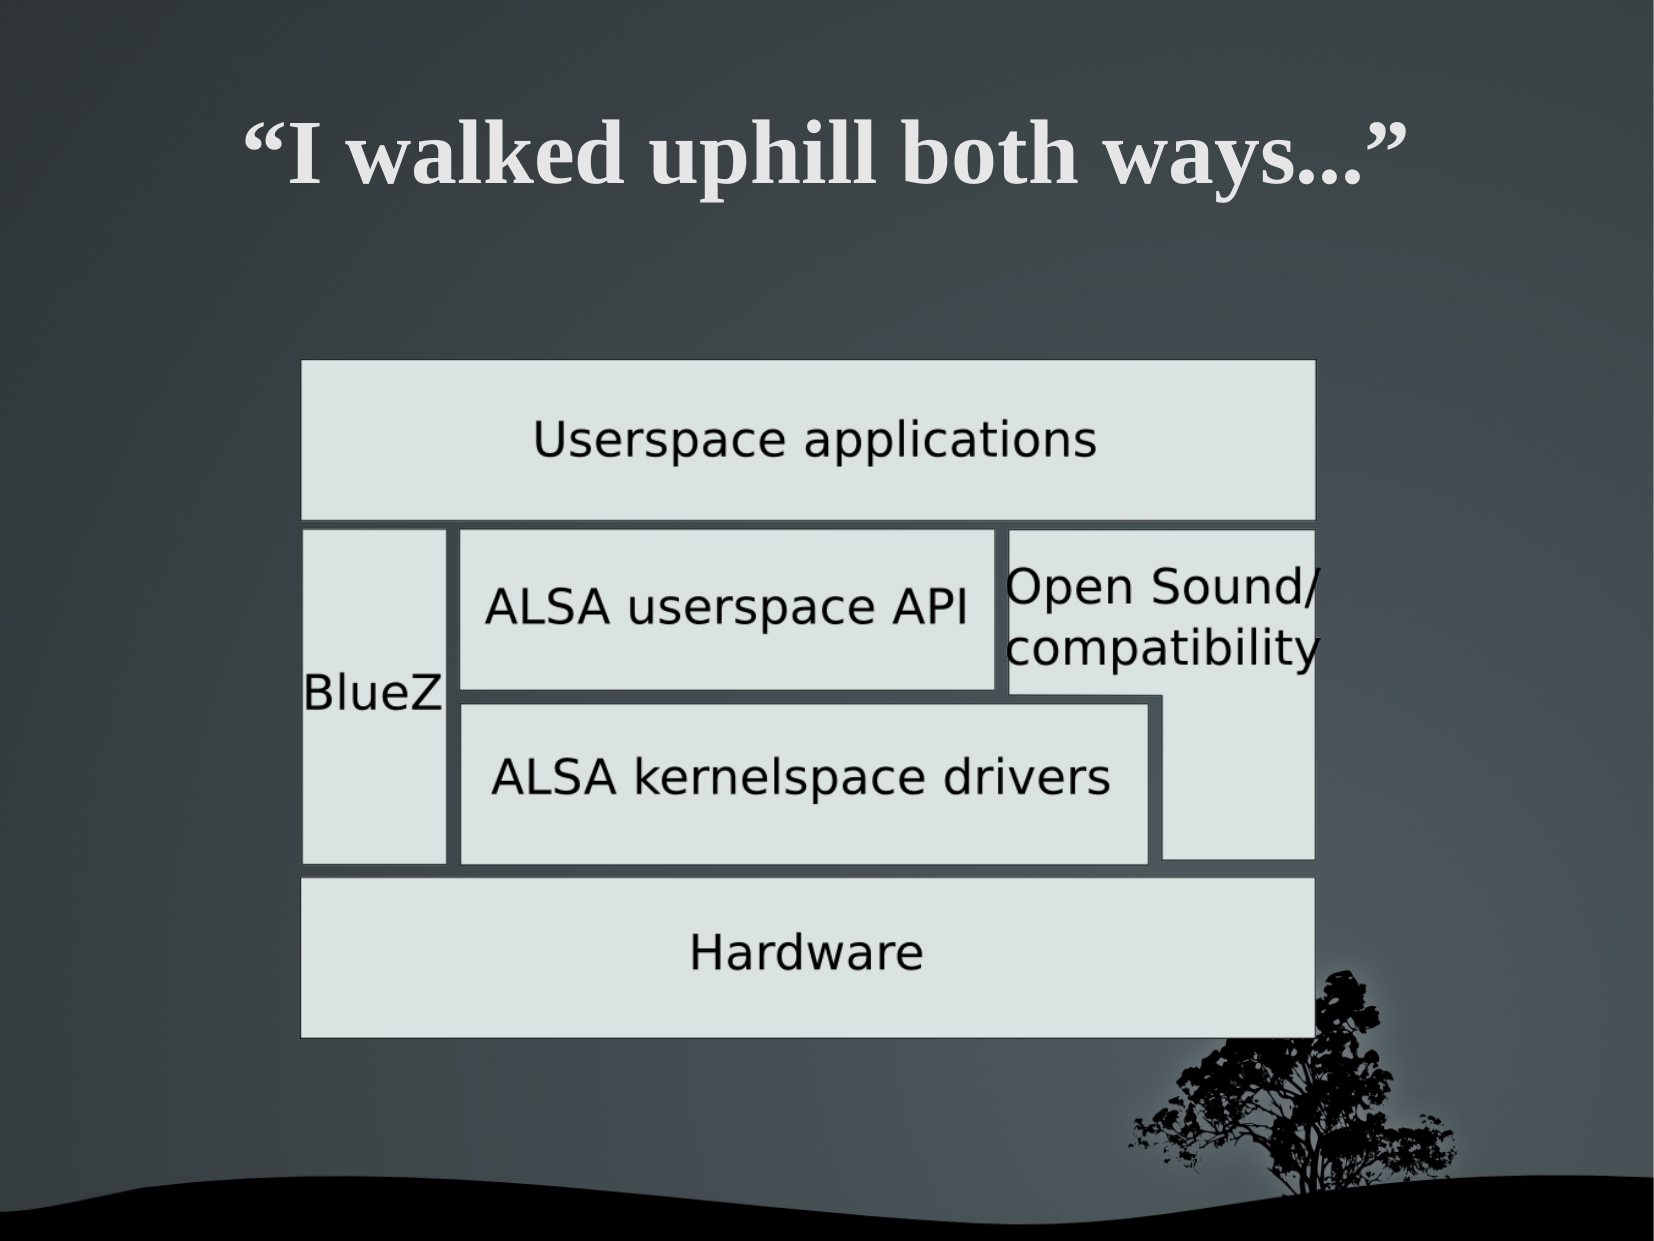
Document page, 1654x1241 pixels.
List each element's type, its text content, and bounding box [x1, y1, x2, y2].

title “I walked uphill both ways...” [82, 49, 1571, 257]
picture [0, 0, 1654, 1241]
